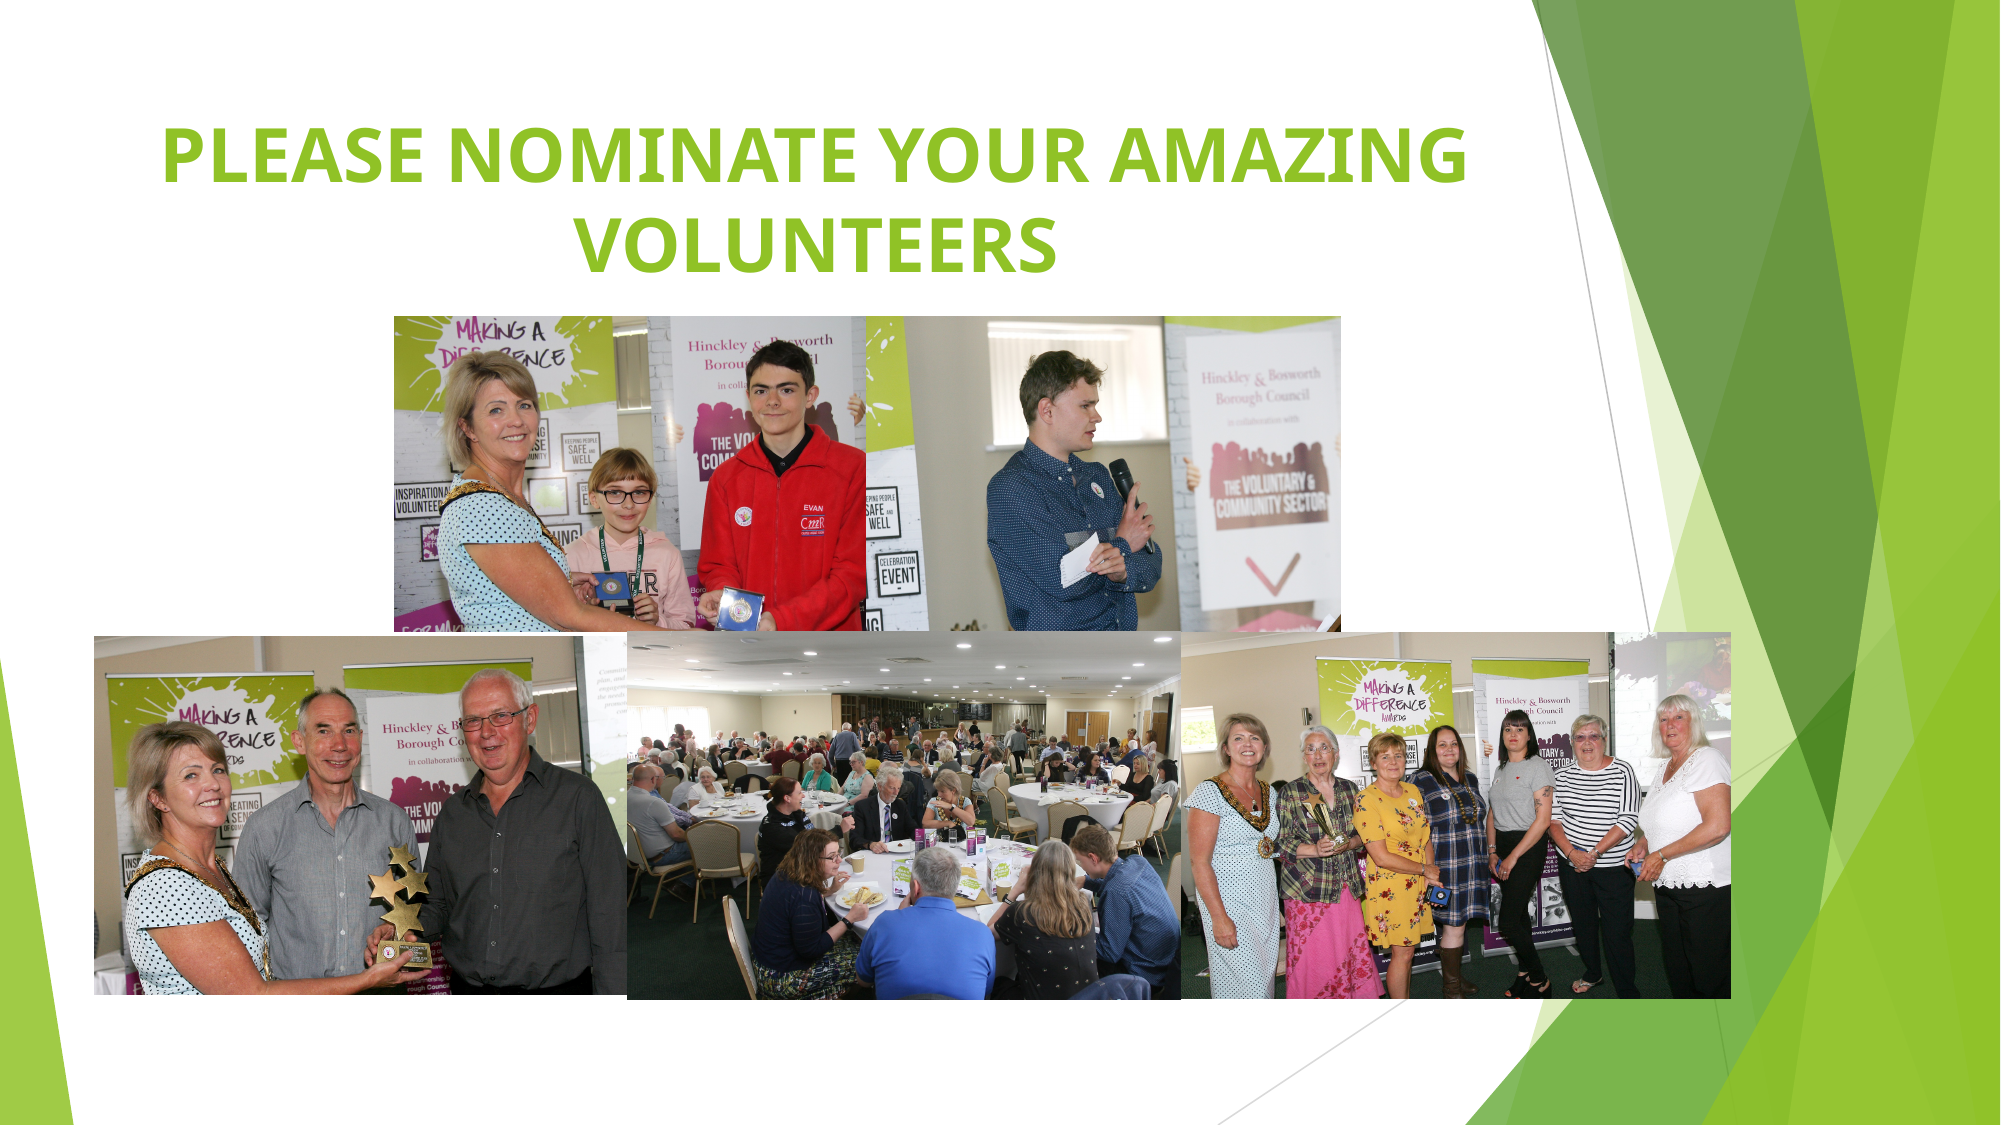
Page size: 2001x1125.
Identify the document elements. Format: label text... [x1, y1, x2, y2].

picture [94, 316, 1731, 1000]
title PLEASE NOMINATE YOUR AMAZING VOLUNTEERS [111, 99, 1522, 317]
